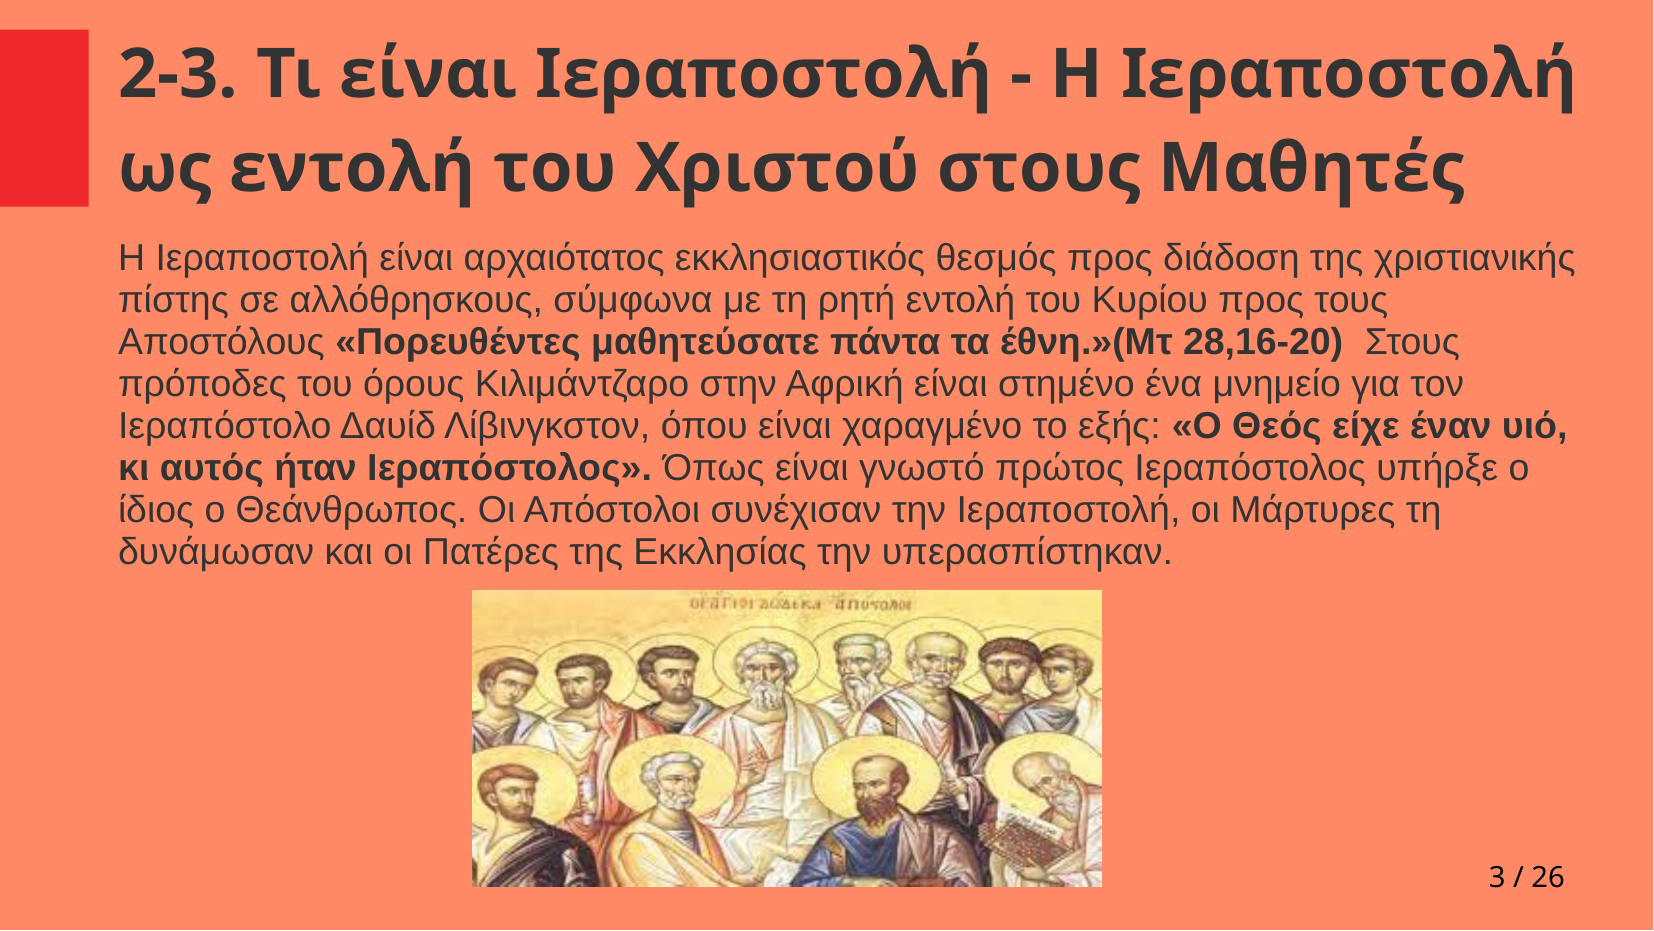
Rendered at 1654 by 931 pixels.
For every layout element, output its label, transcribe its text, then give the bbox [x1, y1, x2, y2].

picture [472, 590, 1102, 887]
list Η Ιεραποστολή είναι αρχαιότατος εκκλησιαστικός θεσμός προς διάδοση της χριστιανικής πίστης σε αλλόθρησκους, σύμφωνα με τη ρητή εντολή του Κυρίου προς τους Αποστόλους «Πορευθέντες μαθητεύσατε πάντα τα έθνη.»(Μτ 28,16-20) Στους πρόποδες του όρους Κιλιμάντζαρο στην Αφρική είναι στημένο ένα μνημείο για τον Ιεραπόστολο Δαυίδ Λίβινγκστον, όπου είναι χαραγμένο το εξής: «Ο Θεός είχε έναν υιό, κι αυτός ήταν Ιεραπόστολος». Όπως είναι γνωστό πρώτος Ιεραπόστολος υπήρξε ο ίδιος ο Θεάνθρωπος. Οι Απόστολοι συνέχισαν την Ιεραποστολή, οι Μάρτυρες τη δυνάμωσαν και οι Πατέρες της Εκκλησίας την υπερασπίστηκαν. [118, 236, 1595, 798]
title 2-3. Τι είναι Ιεραποστολή - Η Ιεραποστολή ως εντολή του Χριστού στους Μαθητές [118, 0, 1595, 236]
